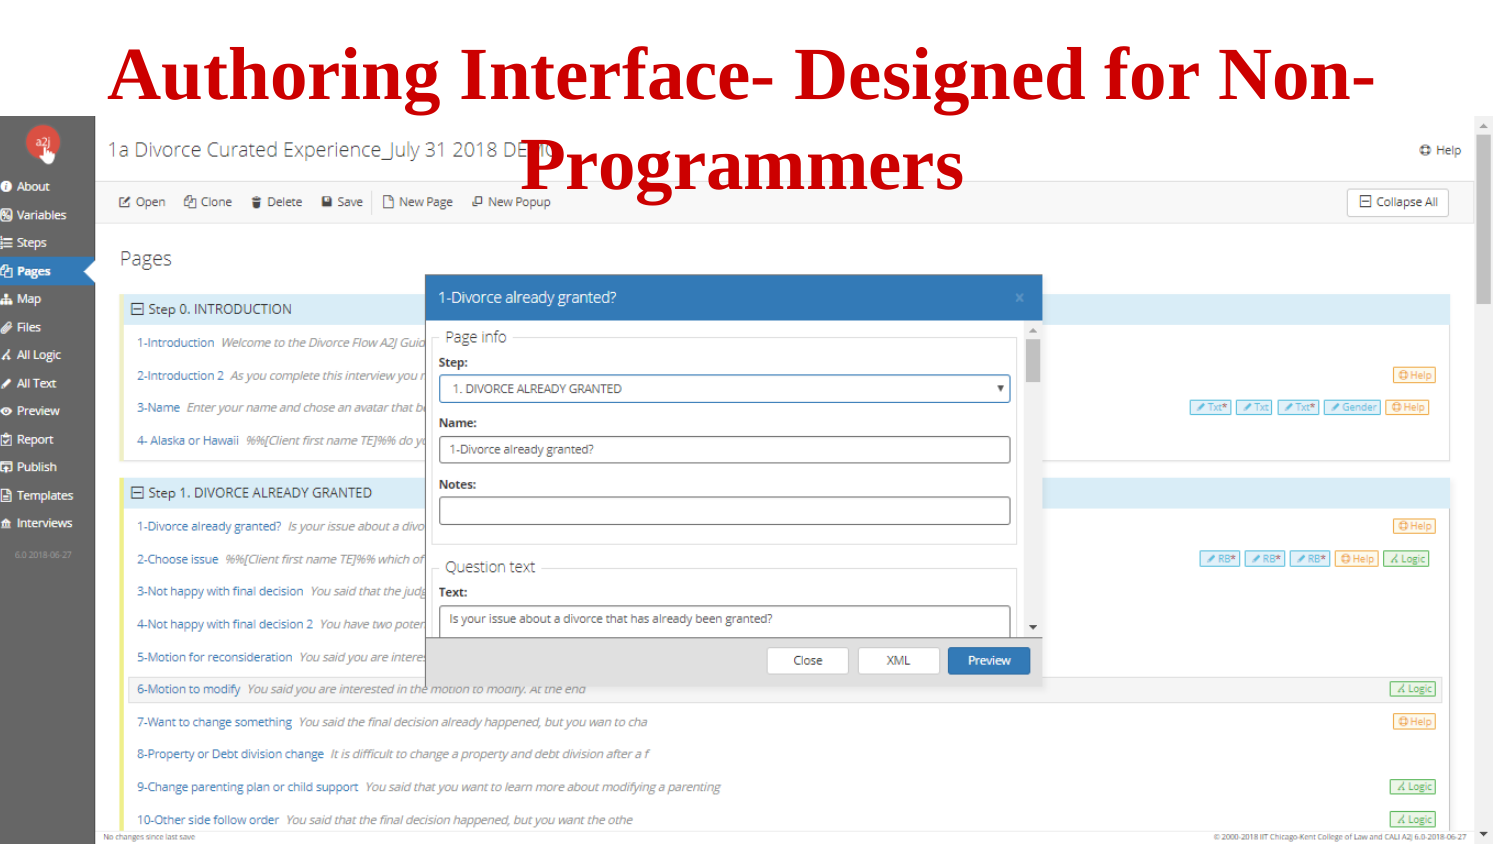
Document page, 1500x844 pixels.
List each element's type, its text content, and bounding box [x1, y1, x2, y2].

picture [0, 116, 1493, 844]
title Authoring Interface- Designed for Non-Programmers [5, 9, 1480, 104]
